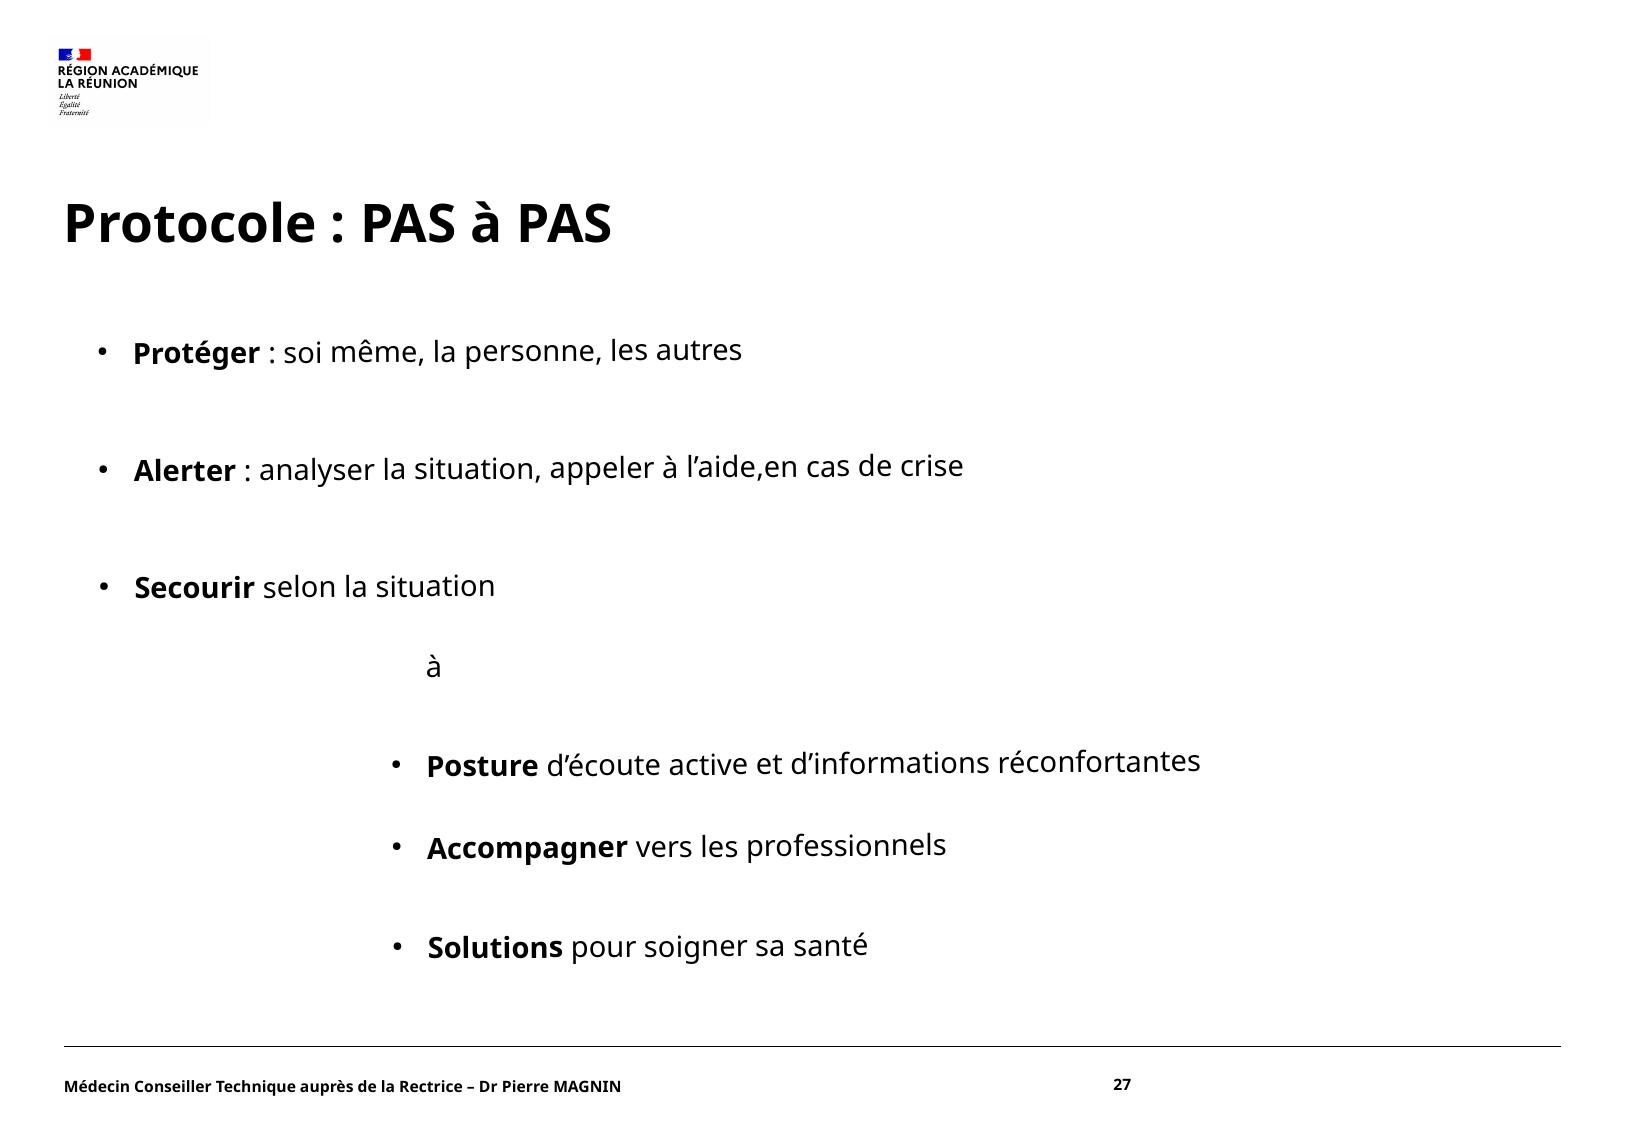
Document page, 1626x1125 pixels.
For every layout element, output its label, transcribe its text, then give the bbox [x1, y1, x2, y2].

list à Posture d’écoute active et d’informations réconfortantes Accompagner vers les professionnels Solutions pour soigner sa santé [354, 582, 1430, 994]
title Protocole : PAS à PAS [63, 196, 1562, 272]
picture [47, 37, 211, 127]
list Protéger : soi même, la personne, les autres Alerter : analyser la situation, appeler à l’aide,en cas de crise Secourir selon la situation [61, 266, 1521, 620]
text_box 33 [1114, 1046, 1354, 1125]
text_box Médecin Conseiller Technique auprès de la Rectrice – Dr Pierre MAGNIN [64, 1046, 1114, 1125]
